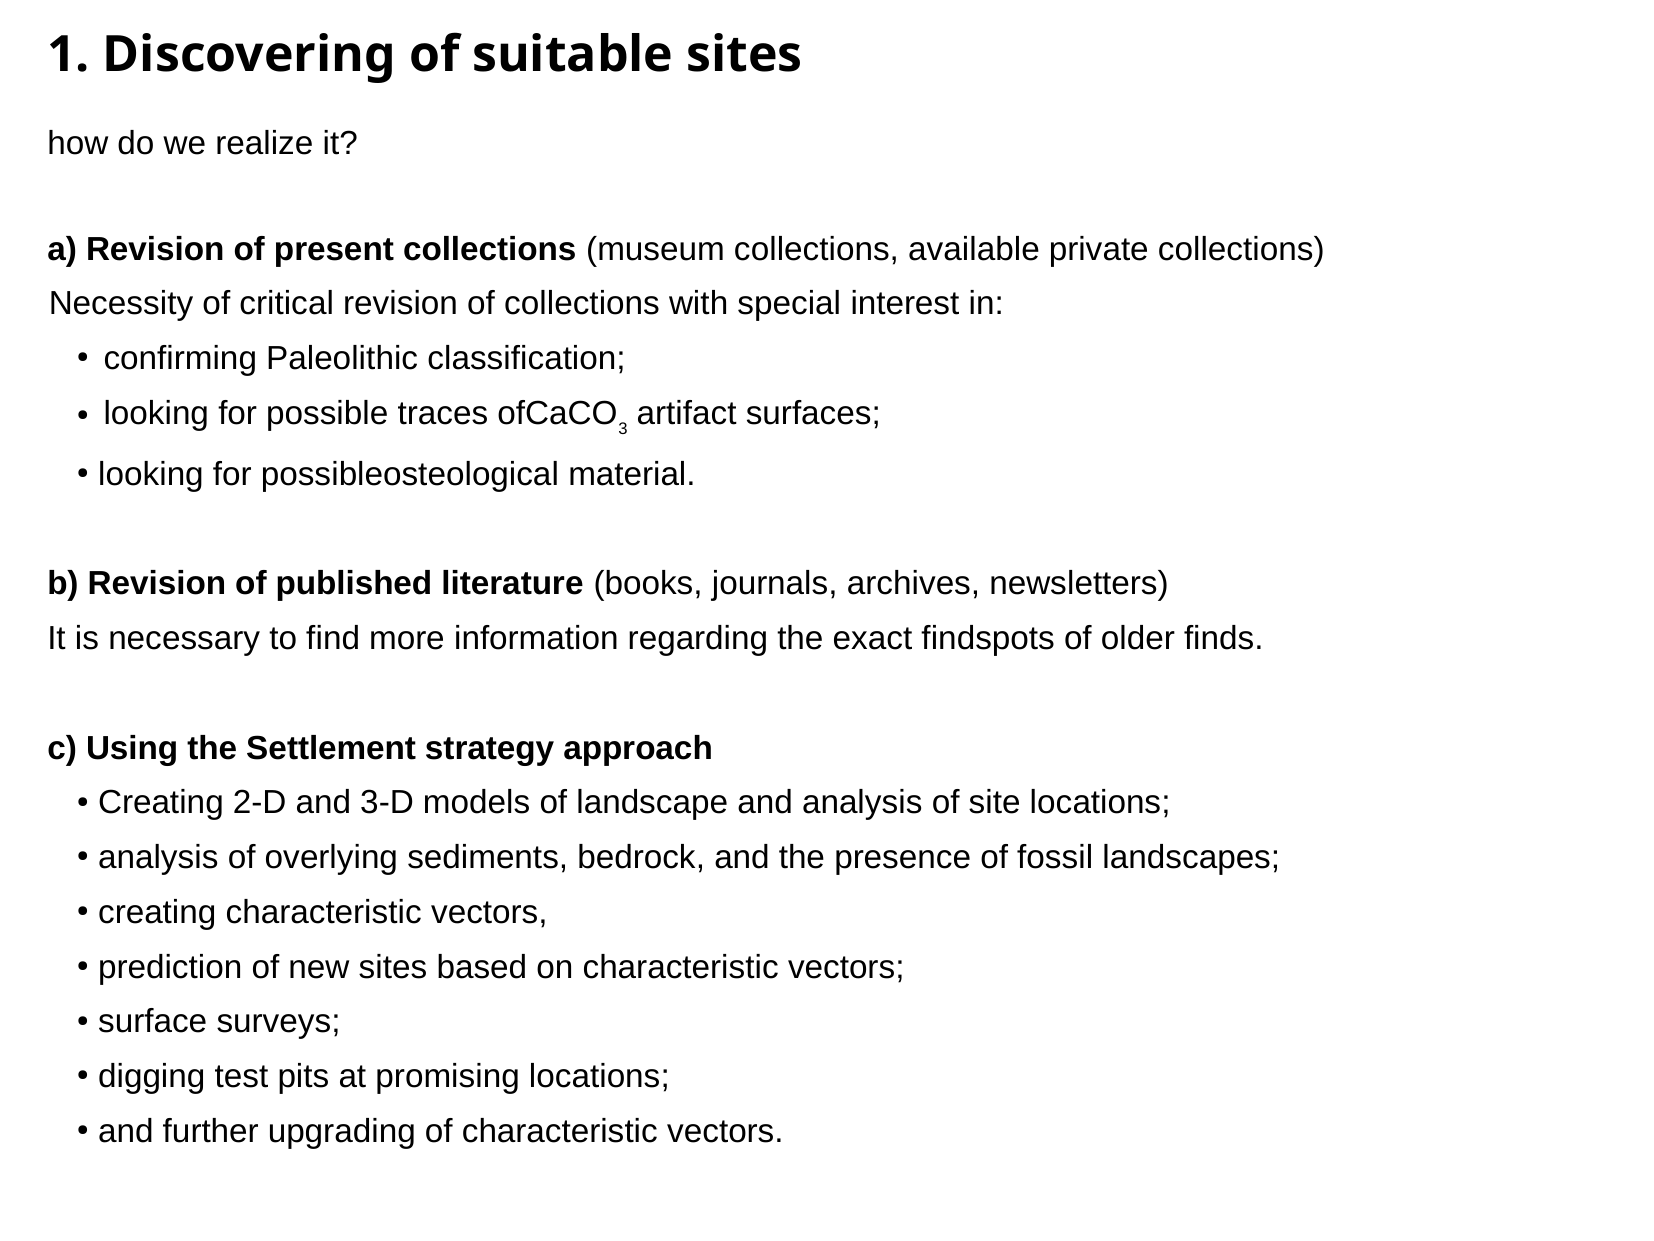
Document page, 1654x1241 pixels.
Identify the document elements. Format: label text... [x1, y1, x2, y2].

subtitle how do we realize it? a) Revision of present collections (museum collections, available private collections) Necessity of critical revision of collections with special interest in: confirming Paleolithic classification; looking for possible traces ofCaCO3 artifact surfaces; looking for possibleosteological material. b) Revision of published literature (books, journals, archives, newsletters) It is necessary to find more information regarding the exact findspots of older finds. c) Using the Settlement strategy approach Creating 2-D and 3-D models of landscape and analysis of site locations; analysis of overlying sediments, bedrock, and the presence of fossil landscapes; creating characteristic vectors, prediction of new sites based on characteristic vectors; surface surveys; digging test pits at promising locations; and further upgrading of characteristic vectors. [47, 121, 1595, 1155]
title 1. Discovering of suitable sites [47, 18, 1536, 89]
